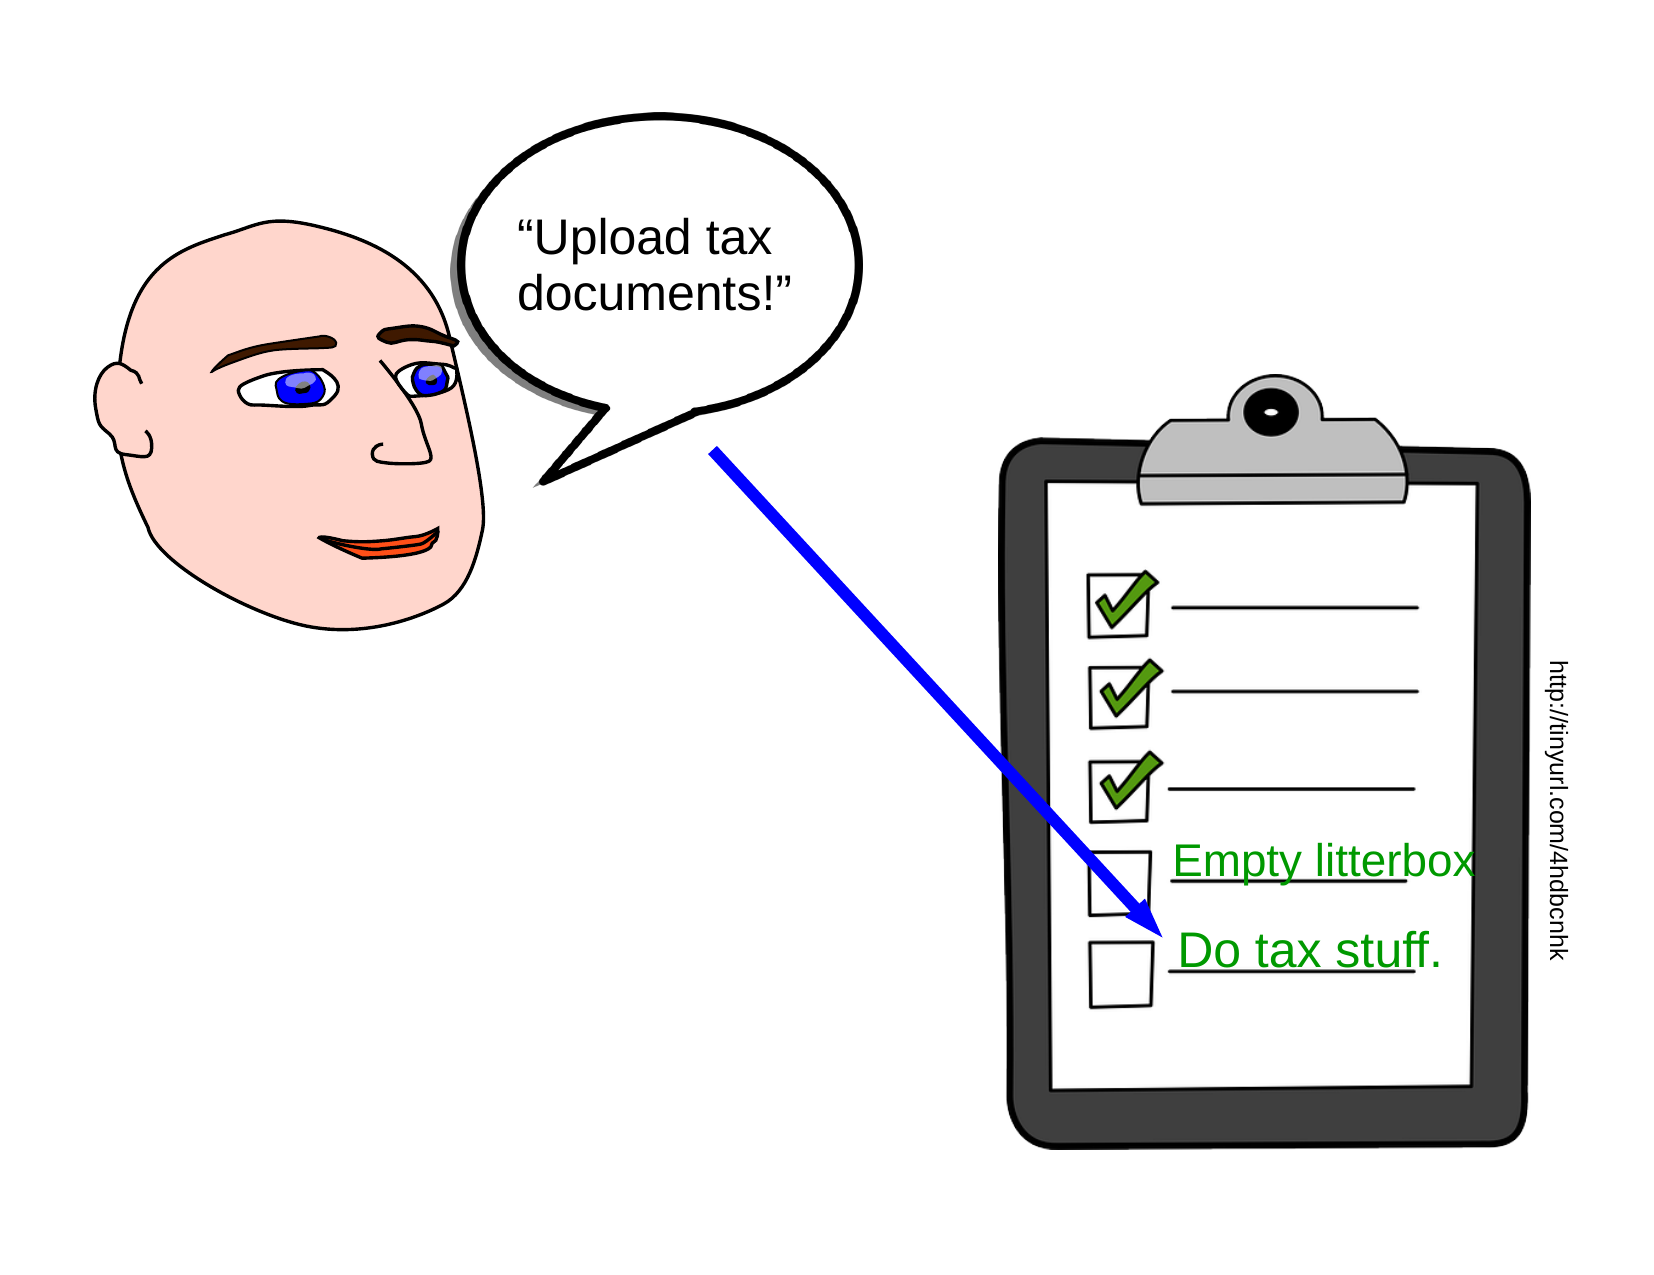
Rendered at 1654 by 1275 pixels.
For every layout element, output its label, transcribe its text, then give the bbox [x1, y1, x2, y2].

text_box “Upload tax documents!” [510, 202, 811, 329]
text_box http://tinyurl.com/4hdbcnhk [1537, 646, 1581, 976]
text_box Empty litterbox [1158, 827, 1491, 903]
text_box Do tax stuff. [1162, 915, 1461, 991]
picture [37, 112, 863, 695]
picture [998, 374, 1531, 1150]
